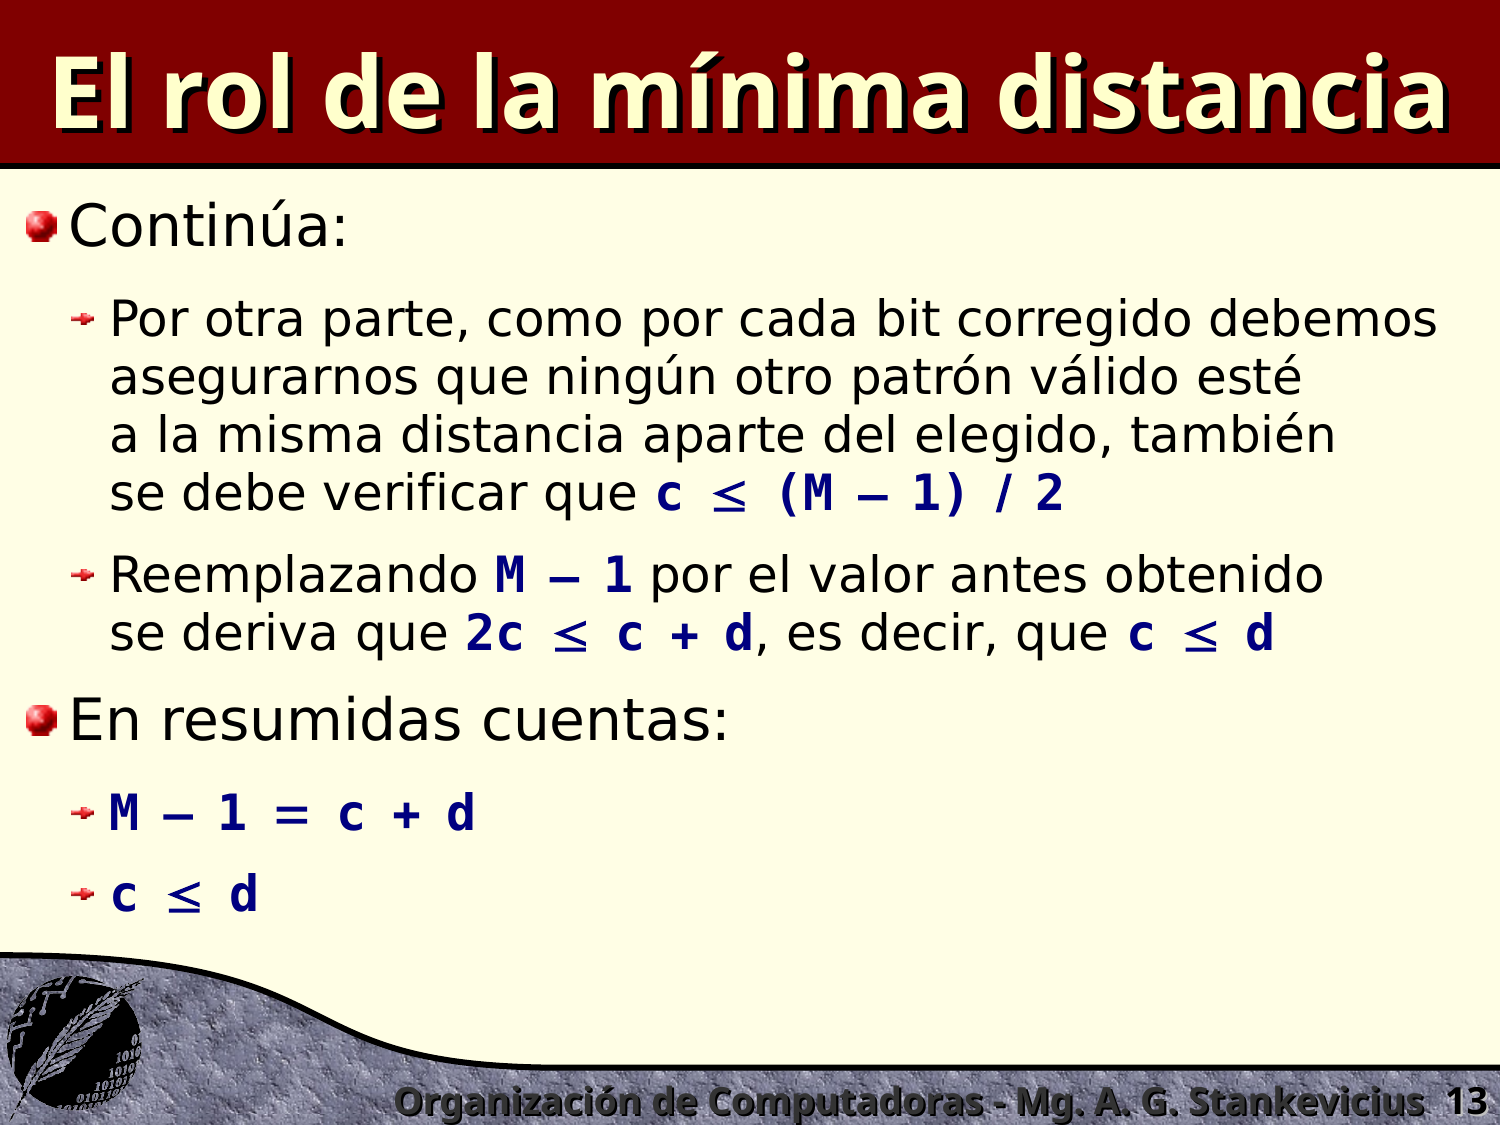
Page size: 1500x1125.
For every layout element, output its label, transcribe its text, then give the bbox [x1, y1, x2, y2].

picture [802, 1100, 806, 1110]
picture [0, 959, 1500, 1125]
picture [1058, 1100, 1065, 1110]
picture [448, 1100, 455, 1110]
title El rol de la mínima distancia [15, 5, 1485, 160]
list Continúa: Por otra parte, como por cada bit corregido debemos asegurarnos que ningún otro patrón válido esté a la misma distancia aparte del elegido, también se debe verificar que c ≤ (M – 1) / 2 Reemplazando M – 1 por el valor antes obtenido se deriva que 2c ≤ c + d, es decir, que c ≤ d En resumidas cuentas: M – 1 = c + d c ≤ d [11, 192, 1486, 947]
